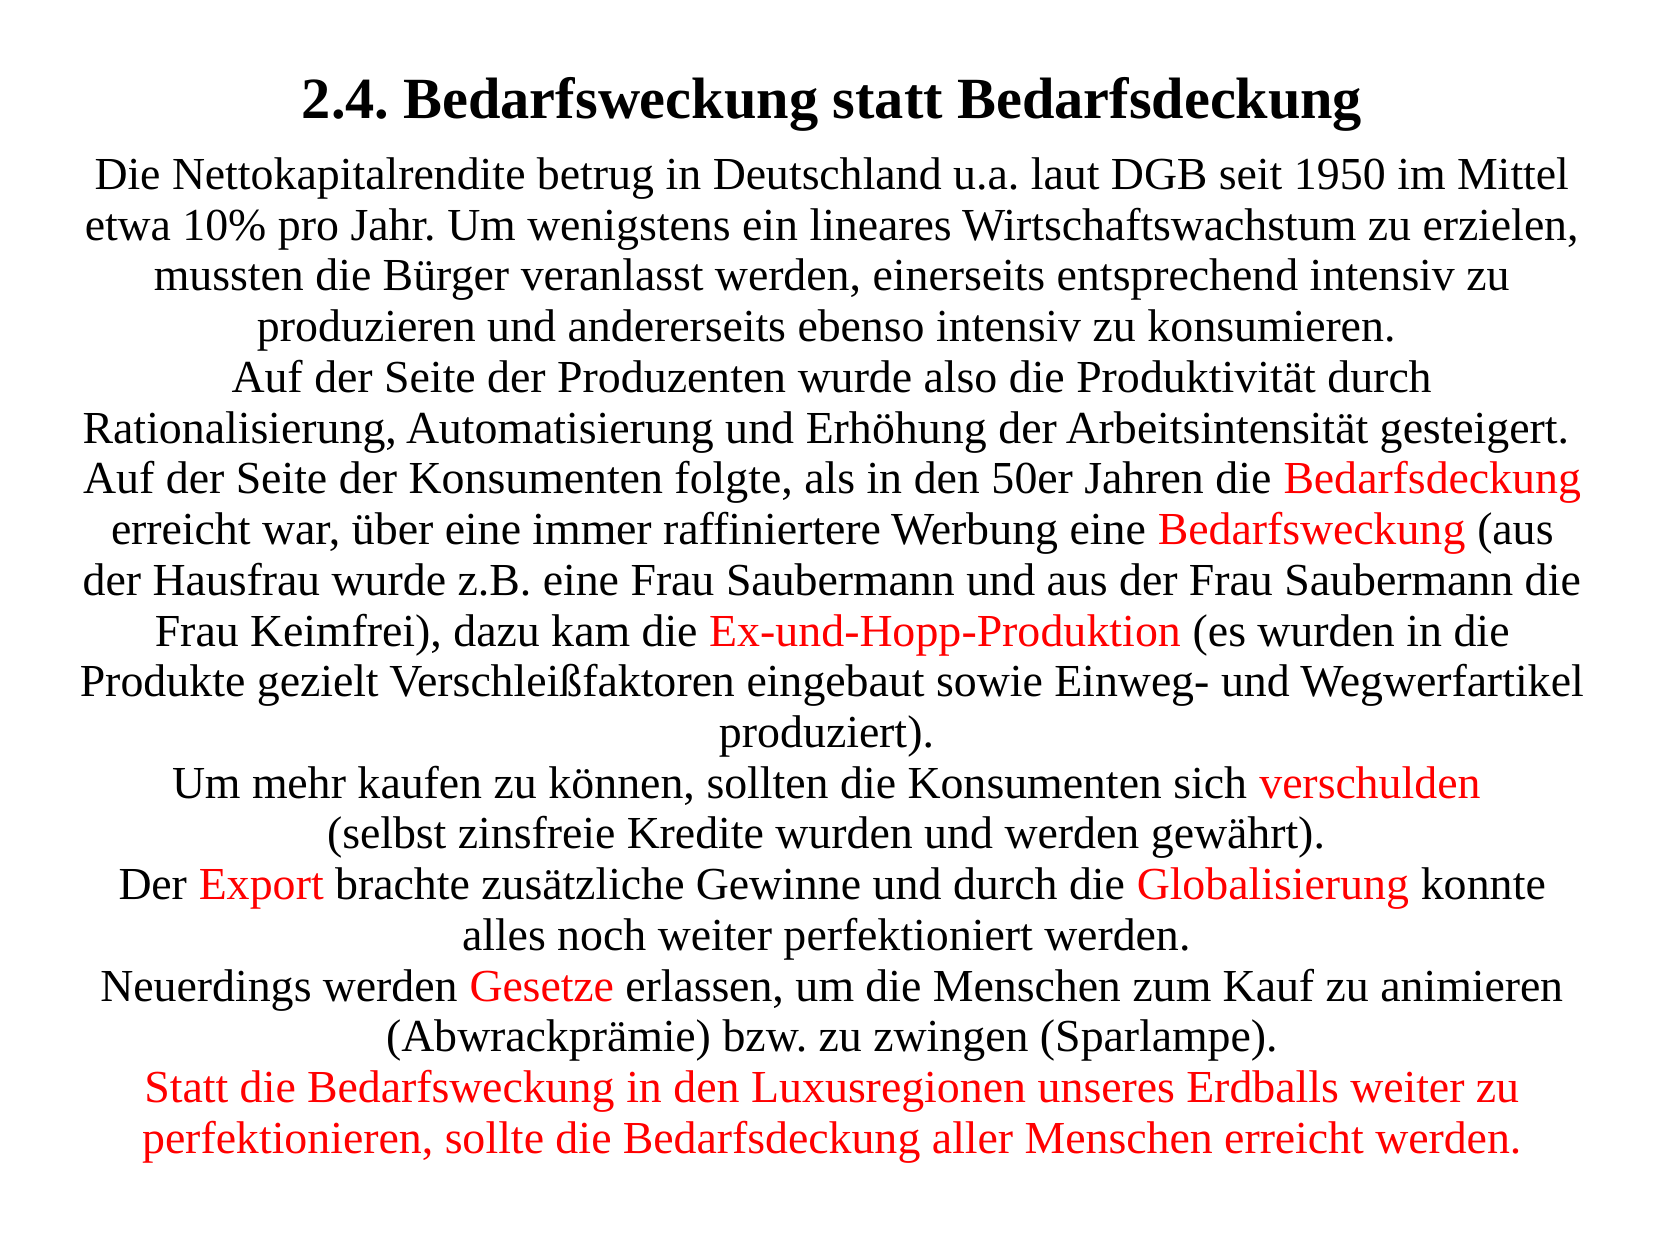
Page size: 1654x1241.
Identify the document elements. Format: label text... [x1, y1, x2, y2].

text_box 2.4. Bedarfsweckung statt Bedarfsdeckung Die Nettokapitalrendite betrug in Deutschland u.a. laut DGB seit 1950 im Mittel etwa 10% pro Jahr. Um wenigstens ein lineares Wirtschaftswachstum zu erzielen, mussten die Bürger veranlasst werden, einerseits entsprechend intensiv zu produzieren und andererseits ebenso intensiv zu konsumieren. Auf der Seite der Produzenten wurde also die Produktivität durch Rationalisierung, Automatisierung und Erhöhung der Arbeitsintensität gesteigert. Auf der Seite der Konsumenten folgte, als in den 50er Jahren die Bedarfsdeckung erreicht war, über eine immer raffiniertere Werbung eine Bedarfsweckung (aus der Hausfrau wurde z.B. eine Frau Saubermann und aus der Frau Saubermann die Frau Keimfrei), dazu kam die Ex-und-Hopp-Produktion (es wurden in die Produkte gezielt Verschleißfaktoren eingebaut sowie Einweg- und Wegwerfartikel produziert). Um mehr kaufen zu können, sollten die Konsumenten sich verschulden (selbst zinsfreie Kredite wurden und werden gewährt). Der Export brachte zusätzliche Gewinne und durch die Globalisierung konnte alles noch weiter perfektioniert werden. Neuerdings werden Gesetze erlassen, um die Menschen zum Kauf zu animieren (Abwrackprämie) bzw. zu zwingen (Sparlampe). Statt die Bedarfsweckung in den Luxusregionen unseres Erdballs weiter zu perfektionieren, sollte die Bedarfsdeckung aller Menschen erreicht werden. [64, 59, 1601, 1171]
